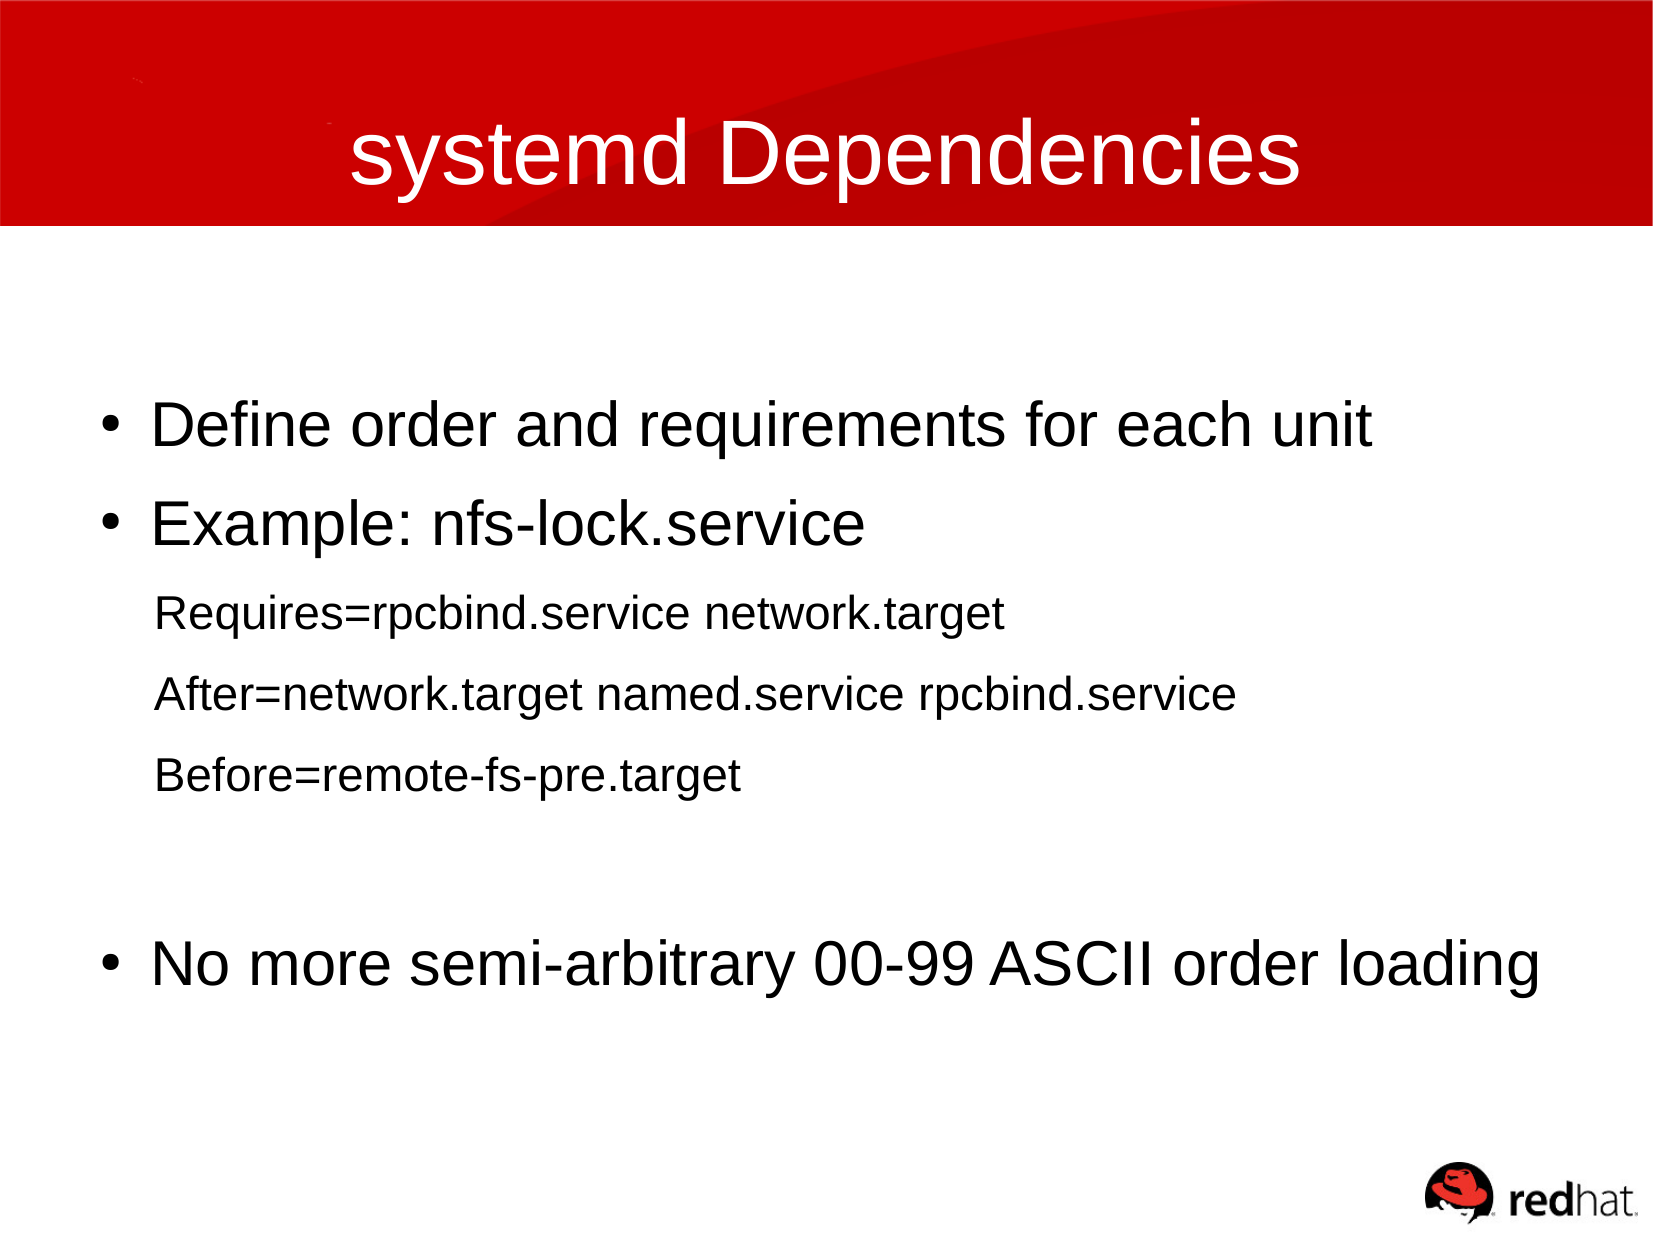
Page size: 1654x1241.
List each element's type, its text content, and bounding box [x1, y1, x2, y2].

picture [1425, 1162, 1638, 1232]
title systemd Dependencies [82, 49, 1571, 257]
picture [0, 0, 1653, 226]
list Define order and requirements for each unit Example: nfs-lock.service Requires=rpcbind.service network.target After=network.target named.service rpcbind.service Before=remote-fs-pre.target No more semi-arbitrary 00-99 ASCII order loading [82, 290, 1571, 1010]
